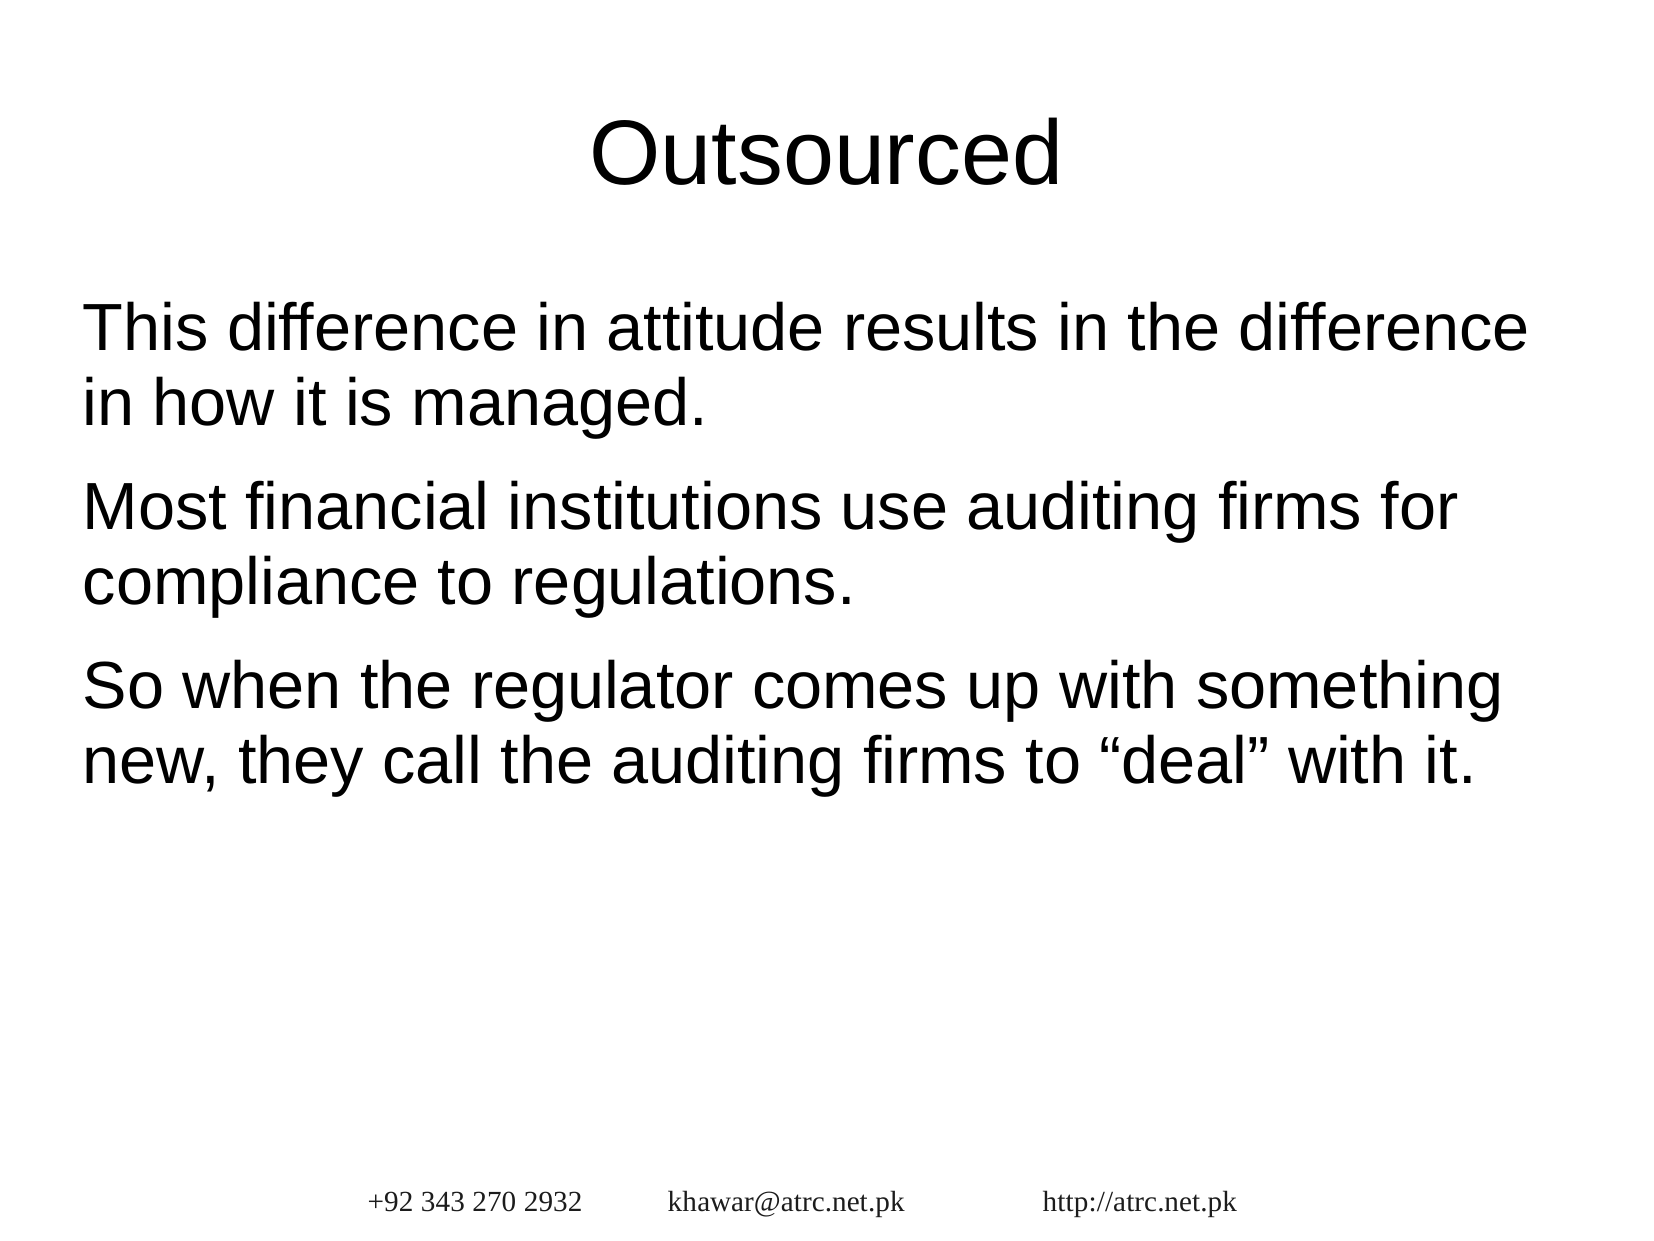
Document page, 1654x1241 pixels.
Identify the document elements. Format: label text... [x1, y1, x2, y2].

title Outsourced [82, 49, 1571, 257]
list This difference in attitude results in the difference in how it is managed. Most financial institutions use auditing firms for compliance to regulations. So when the regulator comes up with something new, they call the auditing firms to “deal” with it. [82, 290, 1571, 1010]
